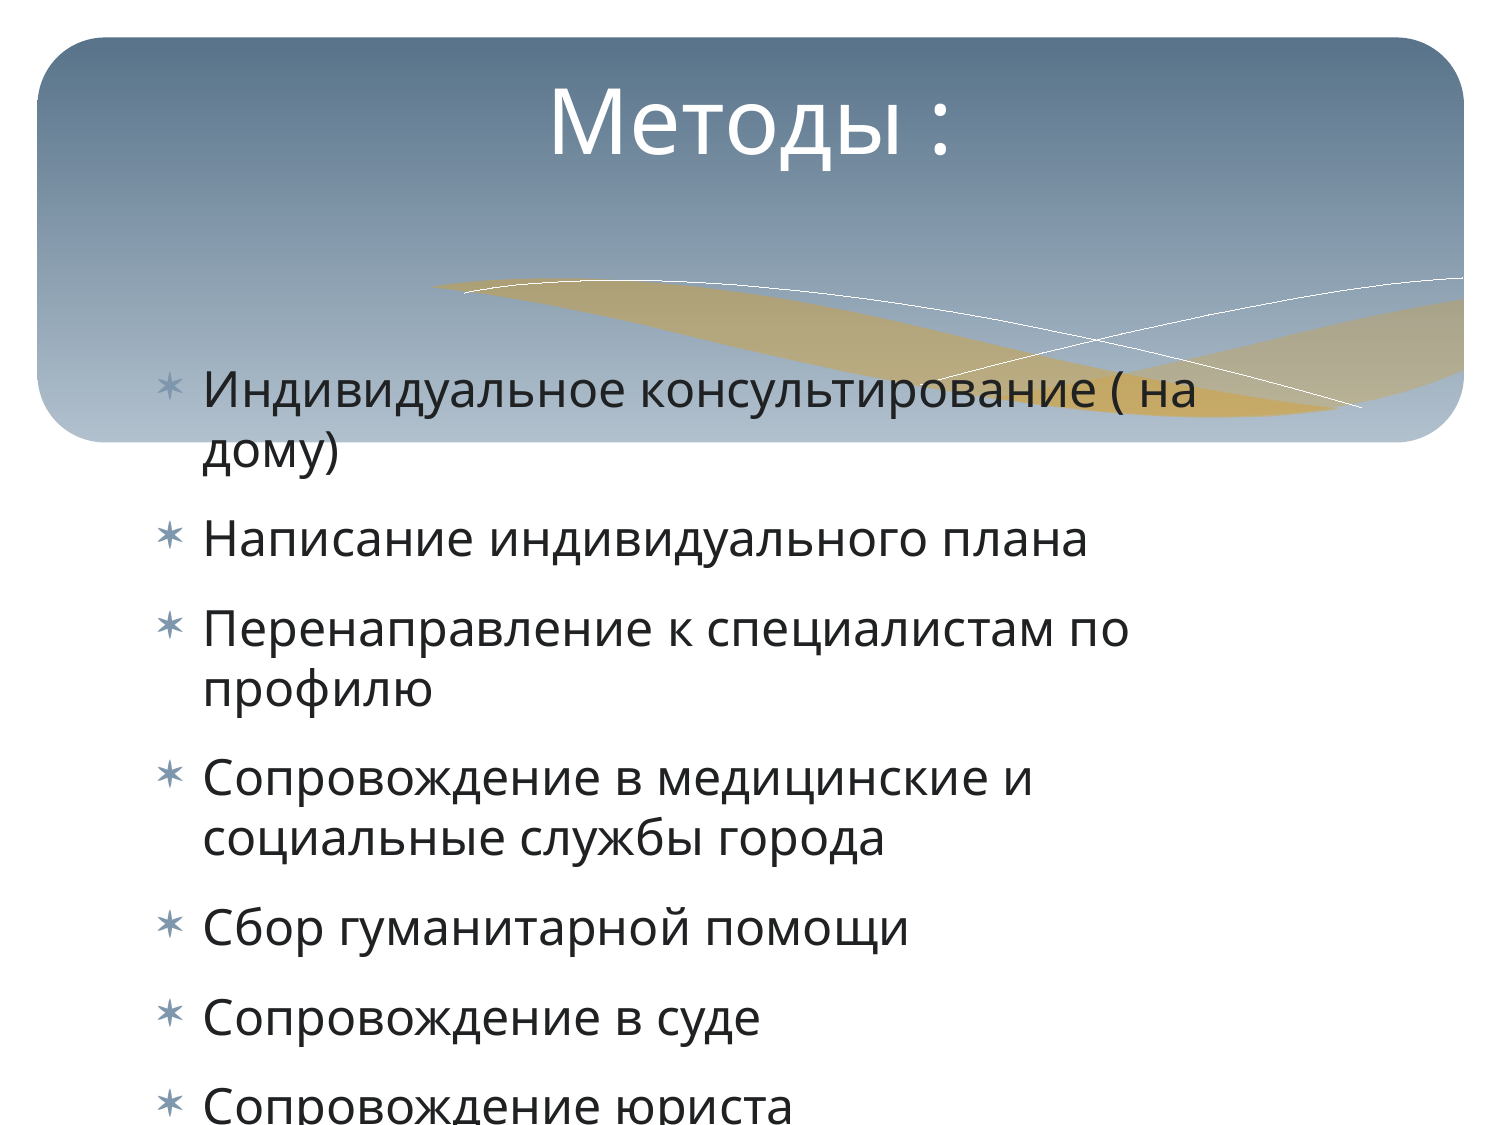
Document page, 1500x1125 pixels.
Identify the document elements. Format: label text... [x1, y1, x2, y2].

title Методы : [75, 55, 1425, 261]
list Индивидуальное консультирование ( на дому) Написание индивидуального плана Перенаправление к специалистам по профилю Сопровождение в медицинские и социальные службы города Сбор гуманитарной помощи Сопровождение в суде Сопровождение юриста [143, 349, 1359, 1005]
